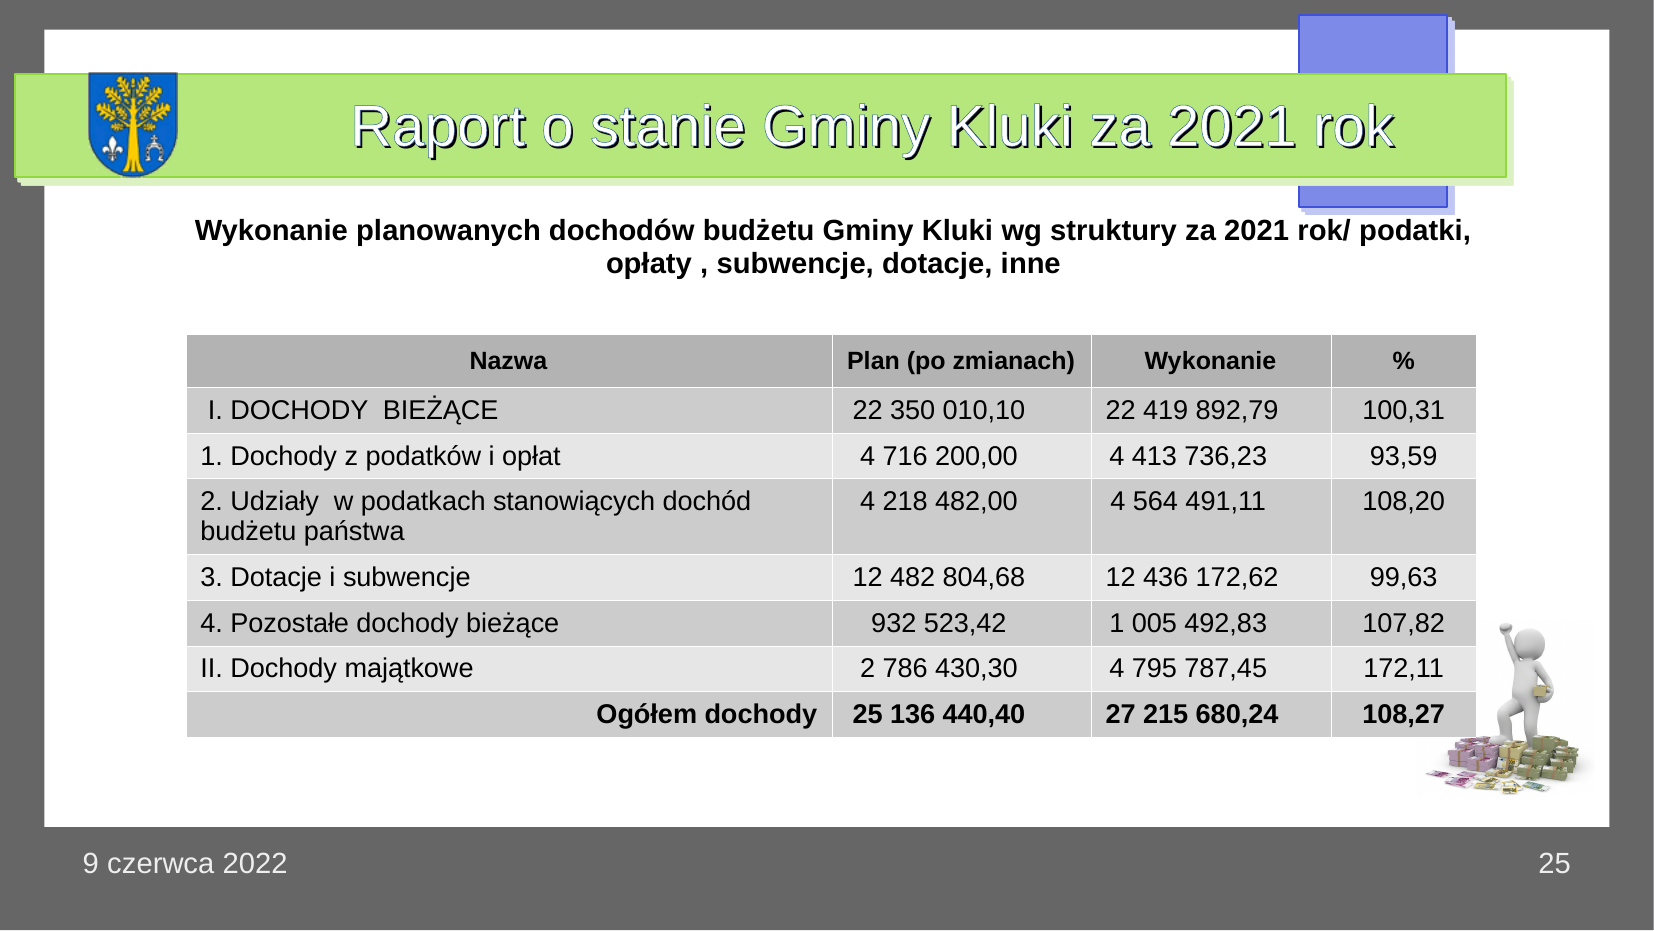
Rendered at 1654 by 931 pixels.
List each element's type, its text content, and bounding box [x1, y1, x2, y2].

table_cell 93,59 [1332, 434, 1476, 478]
table_cell 4. Pozostałe dochody bieżące [187, 601, 832, 646]
table_cell 108,27 [1332, 692, 1476, 737]
table_cell 100,31 [1332, 388, 1476, 433]
table_cell 1 005 492,83 [1092, 601, 1331, 646]
picture [1417, 620, 1595, 798]
table_cell 2 786 430,30 [833, 647, 1091, 691]
table_cell 4 218 482,00 [833, 479, 1091, 554]
table_cell 12 436 172,62 [1092, 555, 1331, 600]
table_cell 27 215 680,24 [1092, 692, 1331, 737]
table_cell 1. Dochody z podatków i opłat [187, 434, 832, 478]
text_box Wykonanie planowanych dochodów budżetu Gminy Kluki wg struktury za 2021 rok/ podatki, opłaty , subwencje, dotacje, inne [177, 211, 1491, 237]
table_cell 2. Udziały w podatkach stanowiących dochód budżetu państwa [187, 479, 832, 554]
table_cell 22 350 010,10 [833, 388, 1091, 433]
table_header Wykonanie [1092, 335, 1331, 387]
table_cell 4 413 736,23 [1092, 434, 1331, 478]
table_cell 172,11 [1332, 647, 1476, 691]
table_cell 107,82 [1332, 601, 1476, 646]
title Raport o stanie Gminy Kluki za 2021 rok [236, 73, 1654, 178]
table_cell 22 419 892,79 [1092, 388, 1331, 433]
table_header % [1332, 335, 1476, 387]
table_cell 3. Dotacje i subwencje [187, 555, 832, 600]
table_cell 108,20 [1332, 479, 1476, 554]
table_cell 932 523,42 [833, 601, 1091, 646]
picture [88, 72, 178, 178]
table_cell II. Dochody majątkowe [187, 647, 832, 691]
table_cell 4 564 491,11 [1092, 479, 1331, 554]
table_header Nazwa [187, 335, 832, 387]
table_cell I. DOCHODY BIEŻĄCE [187, 388, 832, 433]
table_cell 4 716 200,00 [833, 434, 1091, 478]
table_cell Ogółem dochody [187, 692, 832, 737]
table_cell 25 136 440,40 [833, 692, 1091, 737]
table_cell 12 482 804,68 [833, 555, 1091, 600]
table_cell 4 795 787,45 [1092, 647, 1331, 691]
table_header Plan (po zmianach) [833, 335, 1091, 387]
table_cell 99,63 [1332, 555, 1476, 600]
